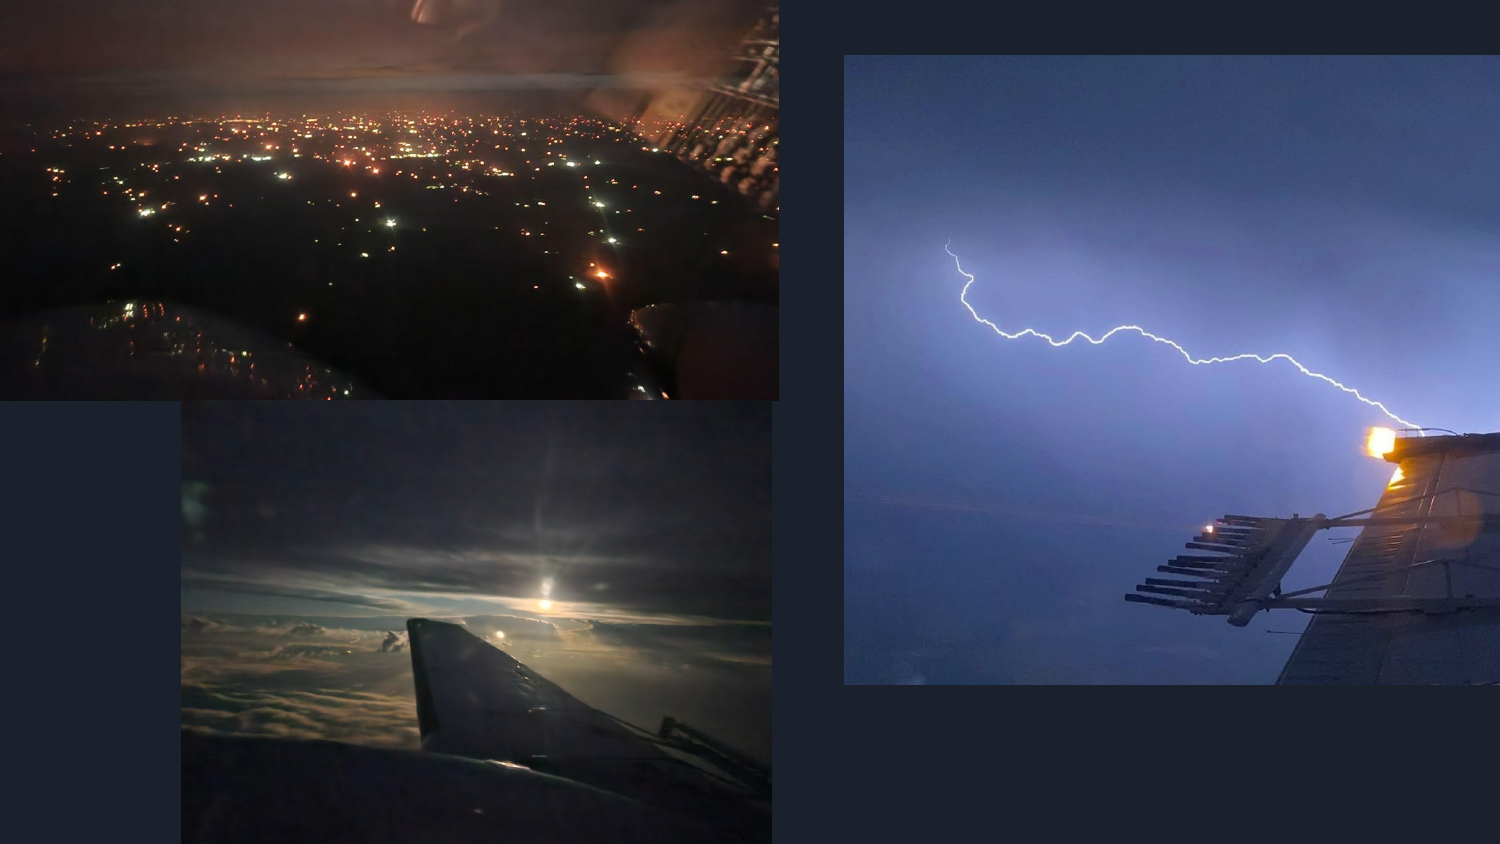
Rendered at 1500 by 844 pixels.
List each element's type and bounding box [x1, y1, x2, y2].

picture [844, 55, 1500, 685]
picture [0, 0, 787, 844]
